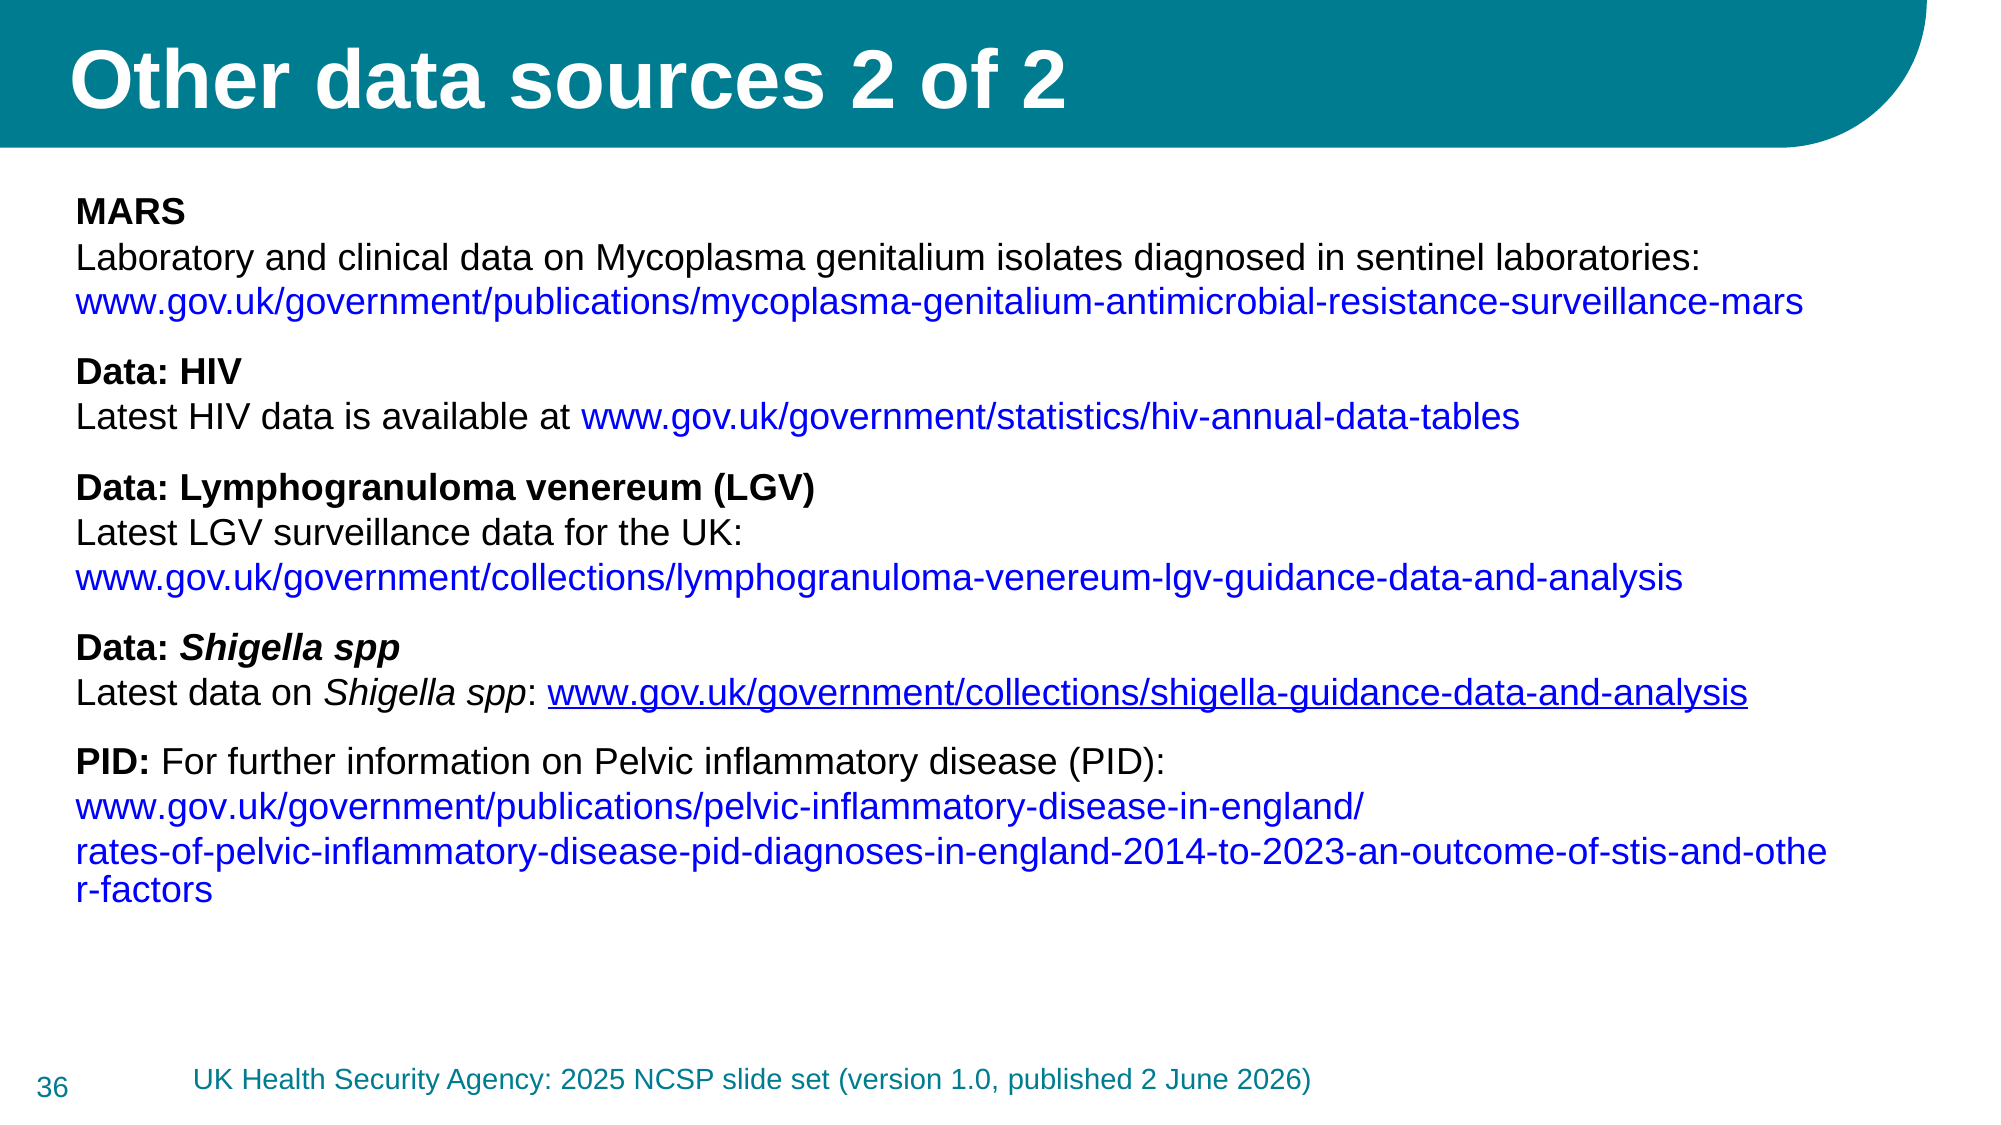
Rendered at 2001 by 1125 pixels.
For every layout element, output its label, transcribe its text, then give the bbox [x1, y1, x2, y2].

title Other data sources 2 of 2 [54, 29, 1780, 134]
text_box [21, 1056, 120, 1117]
text_box MARS Laboratory and clinical data on Mycoplasma genitalium isolates diagnosed in sentinel laboratories: www.gov.uk/government/publications/mycoplasma-genitalium-antimicrobial-resistance-surveillance-mars Data: HIV Latest HIV data is available at www.gov.uk/government/statistics/hiv-annual-data-tables Data: Lymphogranuloma venereum (LGV) Latest LGV surveillance data for the UK: www.gov.uk/government/collections/lymphogranuloma-venereum-lgv-guidance-data-and-analysis Data: Shigella spp Latest data on Shigella spp: www.gov.uk/government/collections/shigella-guidance-data-and-analysis PID: For further information on Pelvic inflammatory disease (PID): www.gov.uk/government/publications/pelvic-inflammatory-disease-in-england/rates-of-pelvic-inflammatory-disease-pid-diagnoses-in-england-2014-to-2023-an-outcome-of-stis-and-other-factors [75, 187, 1837, 1005]
